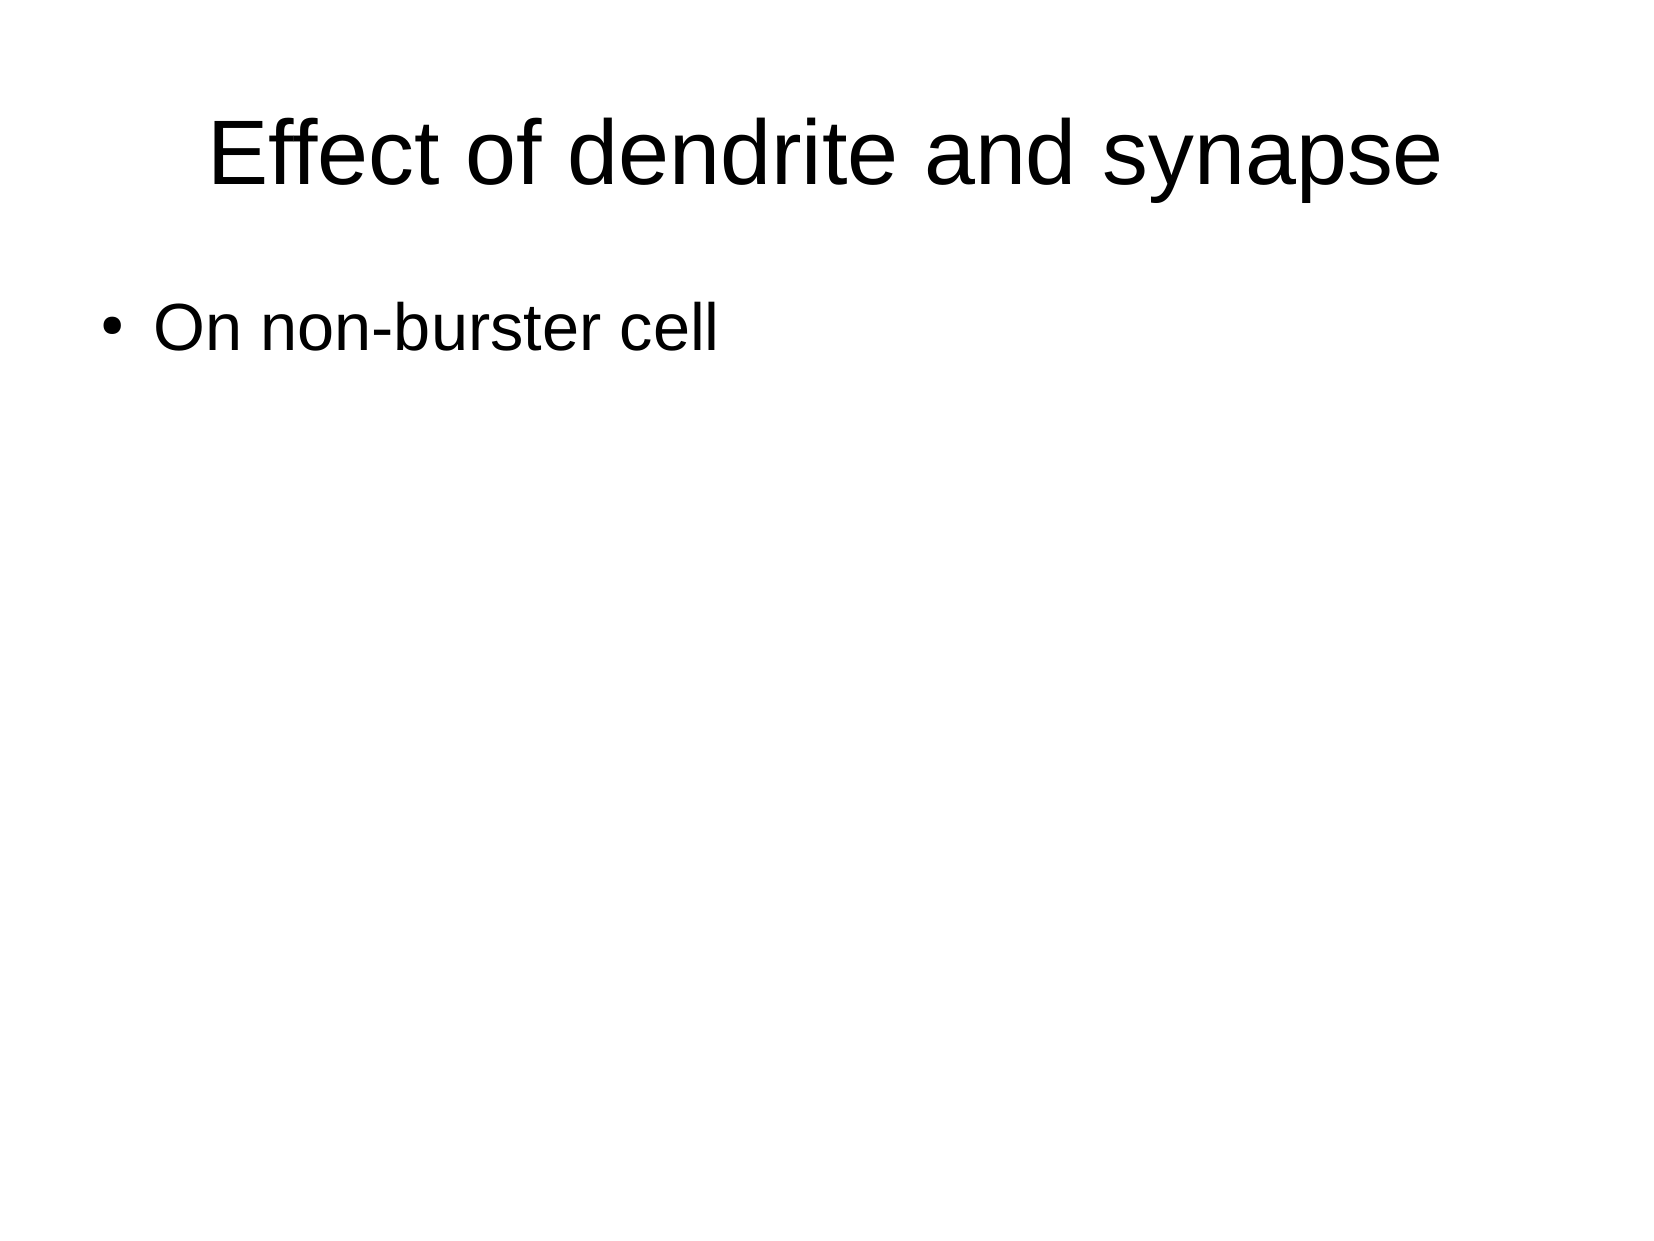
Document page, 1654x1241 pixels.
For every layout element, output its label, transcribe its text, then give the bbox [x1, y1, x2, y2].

title Effect of dendrite and synapse [82, 49, 1571, 257]
list On non-burster cell [82, 290, 809, 1010]
